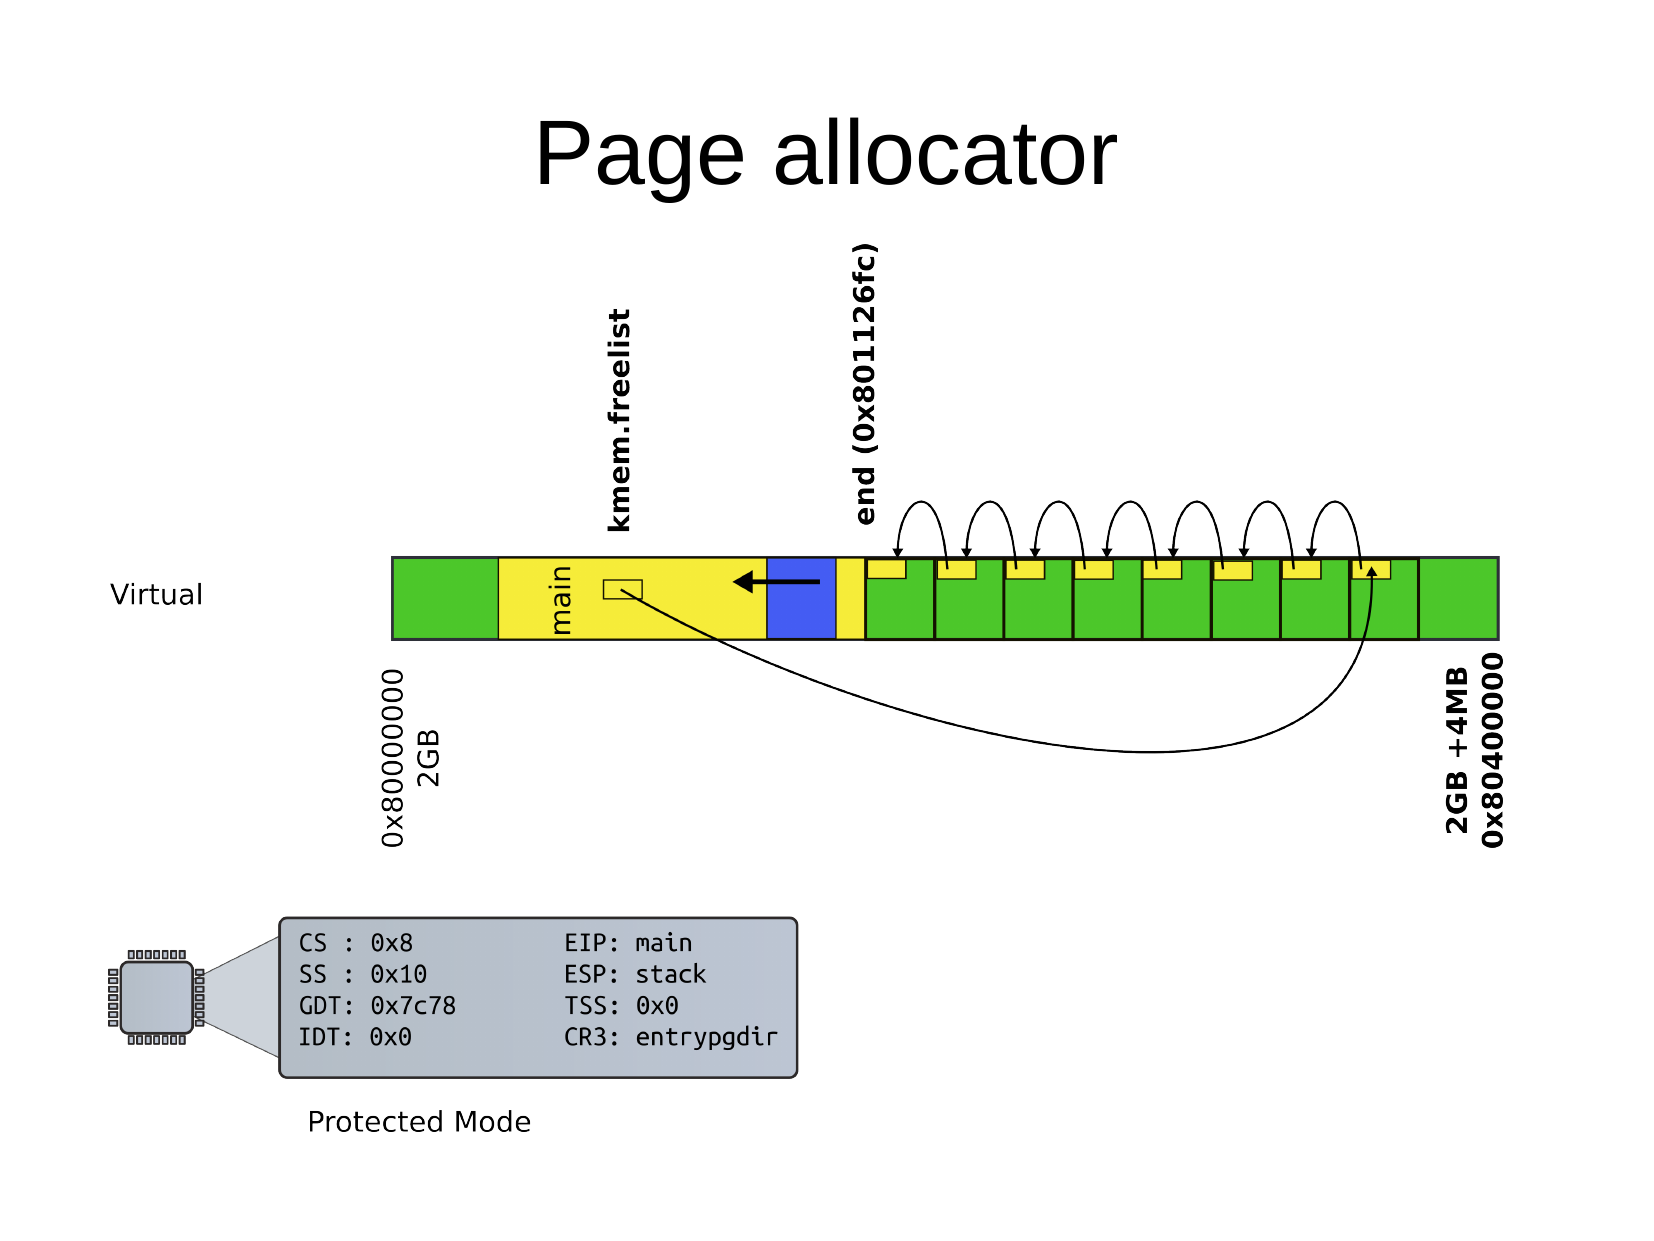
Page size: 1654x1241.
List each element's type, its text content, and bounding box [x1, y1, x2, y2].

title Page allocator [82, 49, 1571, 257]
picture [108, 244, 1503, 1132]
